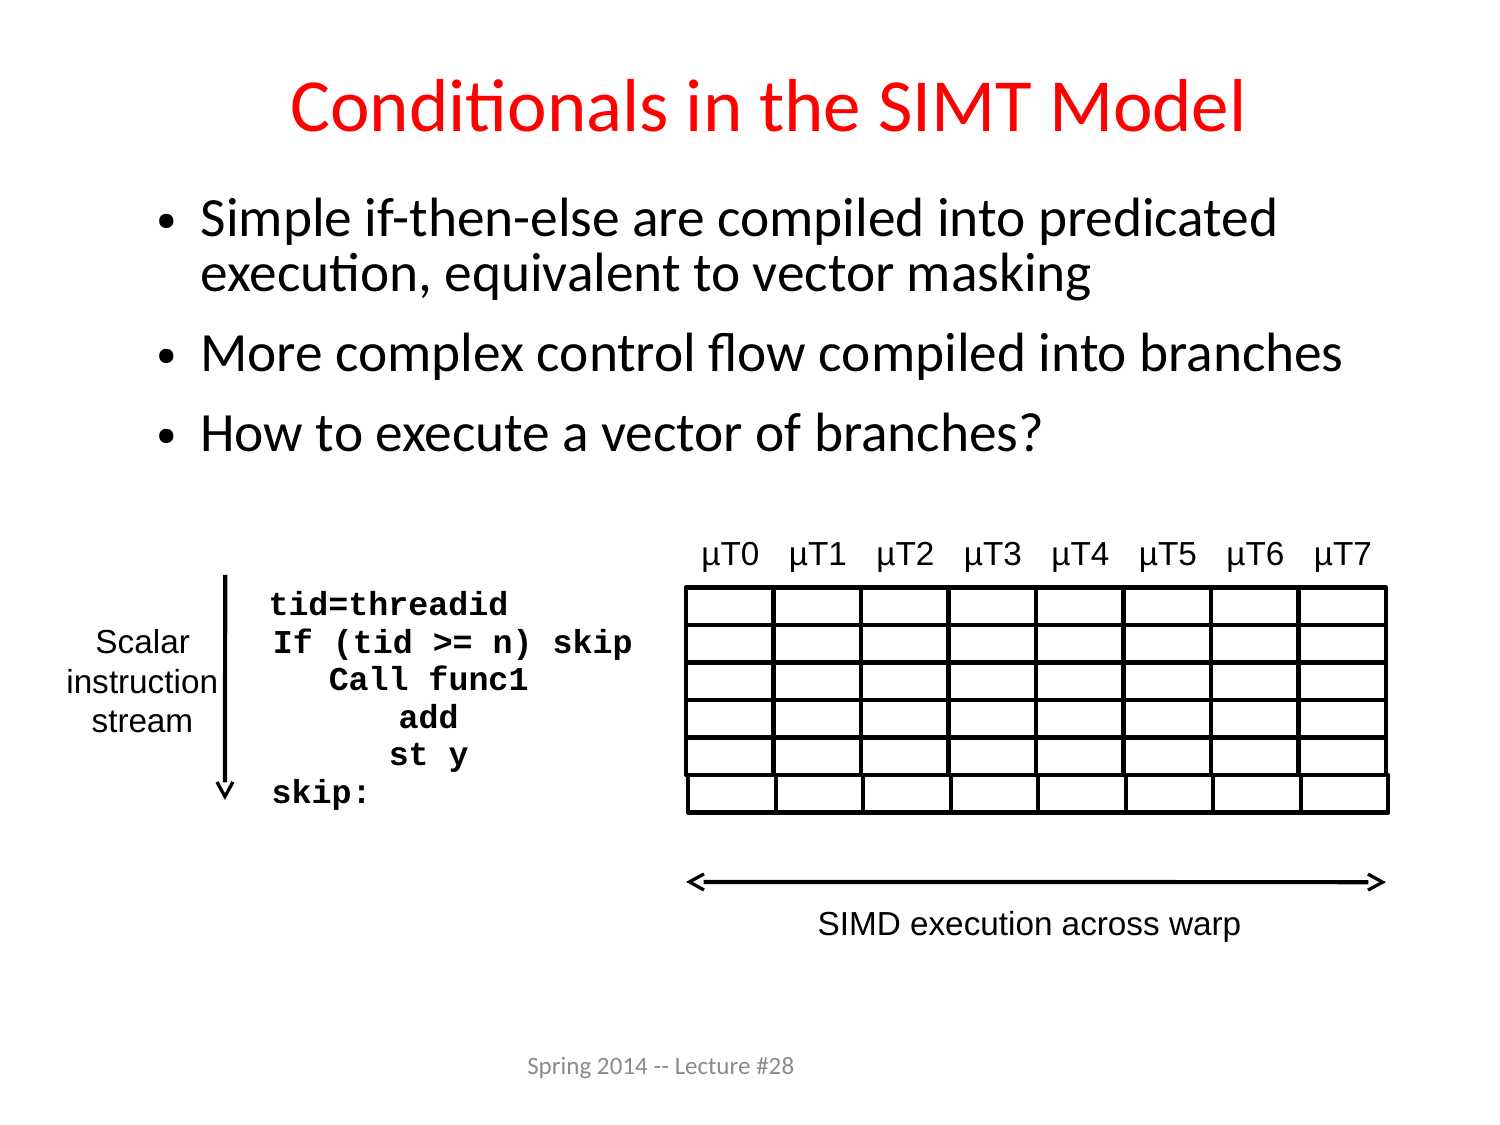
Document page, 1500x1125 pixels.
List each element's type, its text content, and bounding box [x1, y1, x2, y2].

text_box Call func1 [313, 649, 544, 705]
text_box If (tid >= n) skip [258, 612, 648, 668]
text_box µT6 [1211, 524, 1299, 580]
text_box tid=threadid [253, 574, 524, 630]
text_box µT2 [861, 524, 949, 580]
text_box µT3 [949, 524, 1036, 580]
text_box [685, 587, 1389, 813]
text_box add [444, 713, 451, 724]
text_box µT1 [774, 524, 861, 580]
text_box µT7 [1299, 524, 1387, 580]
text_box add [383, 687, 474, 724]
text_box µT5 [1124, 524, 1211, 580]
text_box skip: [256, 762, 387, 818]
text_box Scalar instruction stream [37, 612, 248, 748]
text_box SIMD execution across warp [698, 894, 1361, 950]
text_box µT0 [686, 524, 774, 580]
text_box add [424, 713, 431, 724]
list Simple if-then-else are compiled into predicated execution, equivalent to vector masking More complex control flow compiled into branches How to execute a vector of branches? [127, 187, 1388, 492]
title Conditionals in the SIMT Model [75, 37, 1463, 188]
text_box st y [373, 724, 484, 780]
text_box µT4 [1036, 524, 1124, 580]
